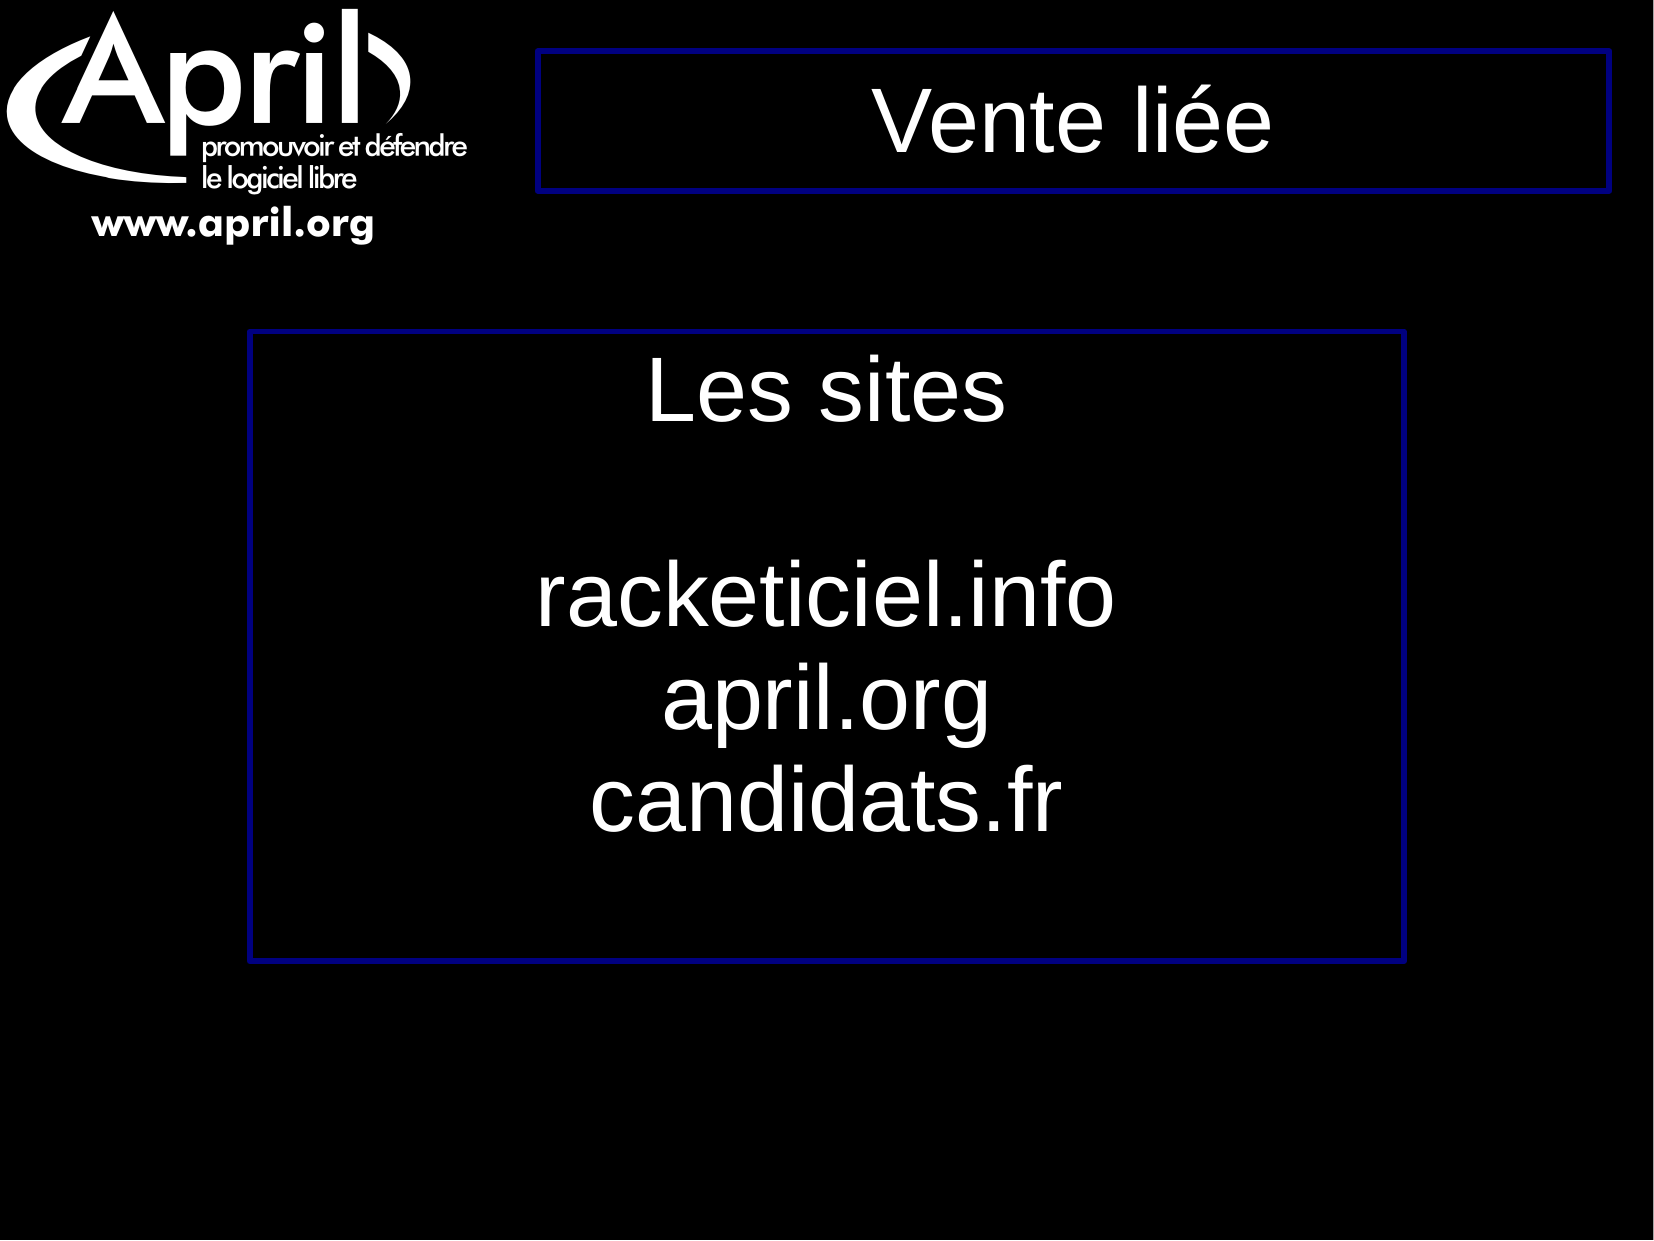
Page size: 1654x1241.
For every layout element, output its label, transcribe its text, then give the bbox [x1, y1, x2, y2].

picture [0, 0, 473, 266]
title Vente liée [537, 51, 1610, 191]
title Les sites racketiciel.info april.org candidats.fr [249, 331, 1404, 962]
